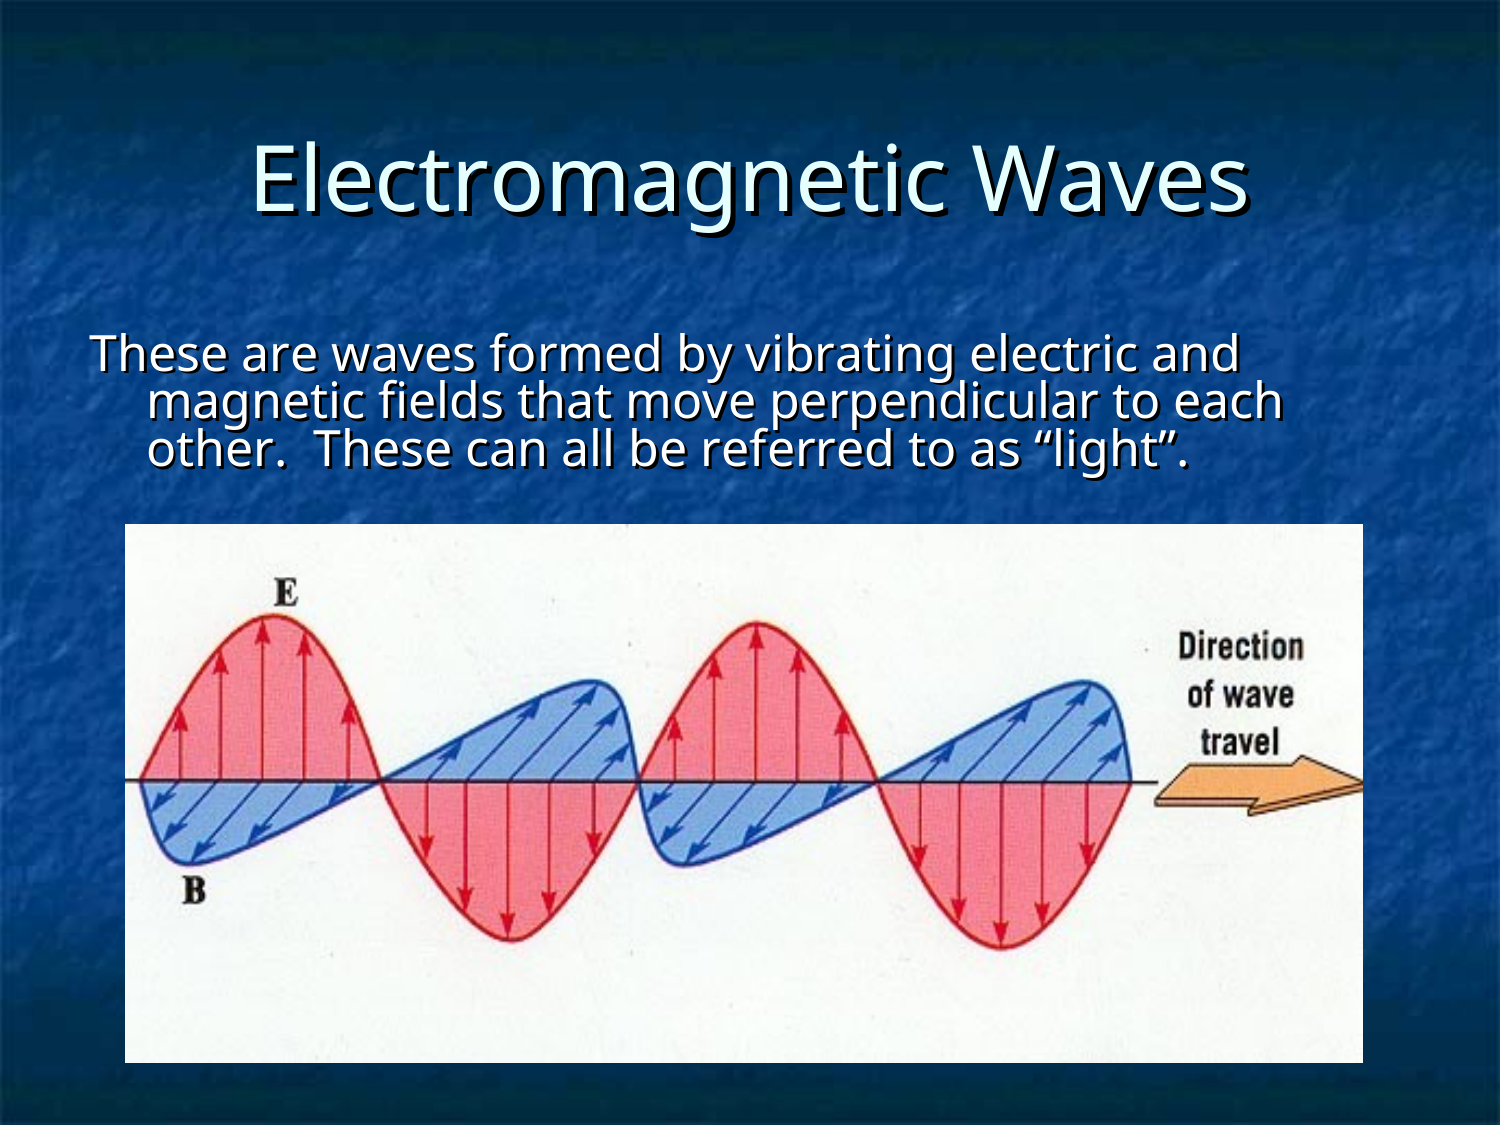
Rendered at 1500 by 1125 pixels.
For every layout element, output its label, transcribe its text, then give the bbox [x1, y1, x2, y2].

title Electromagnetic Waves [75, 62, 1426, 288]
list These are waves formed by vibrating electric and magnetic fields that move perpendicular to each other. These can all be referred to as “light”. [75, 324, 1426, 501]
picture [0, 0, 1500, 1125]
